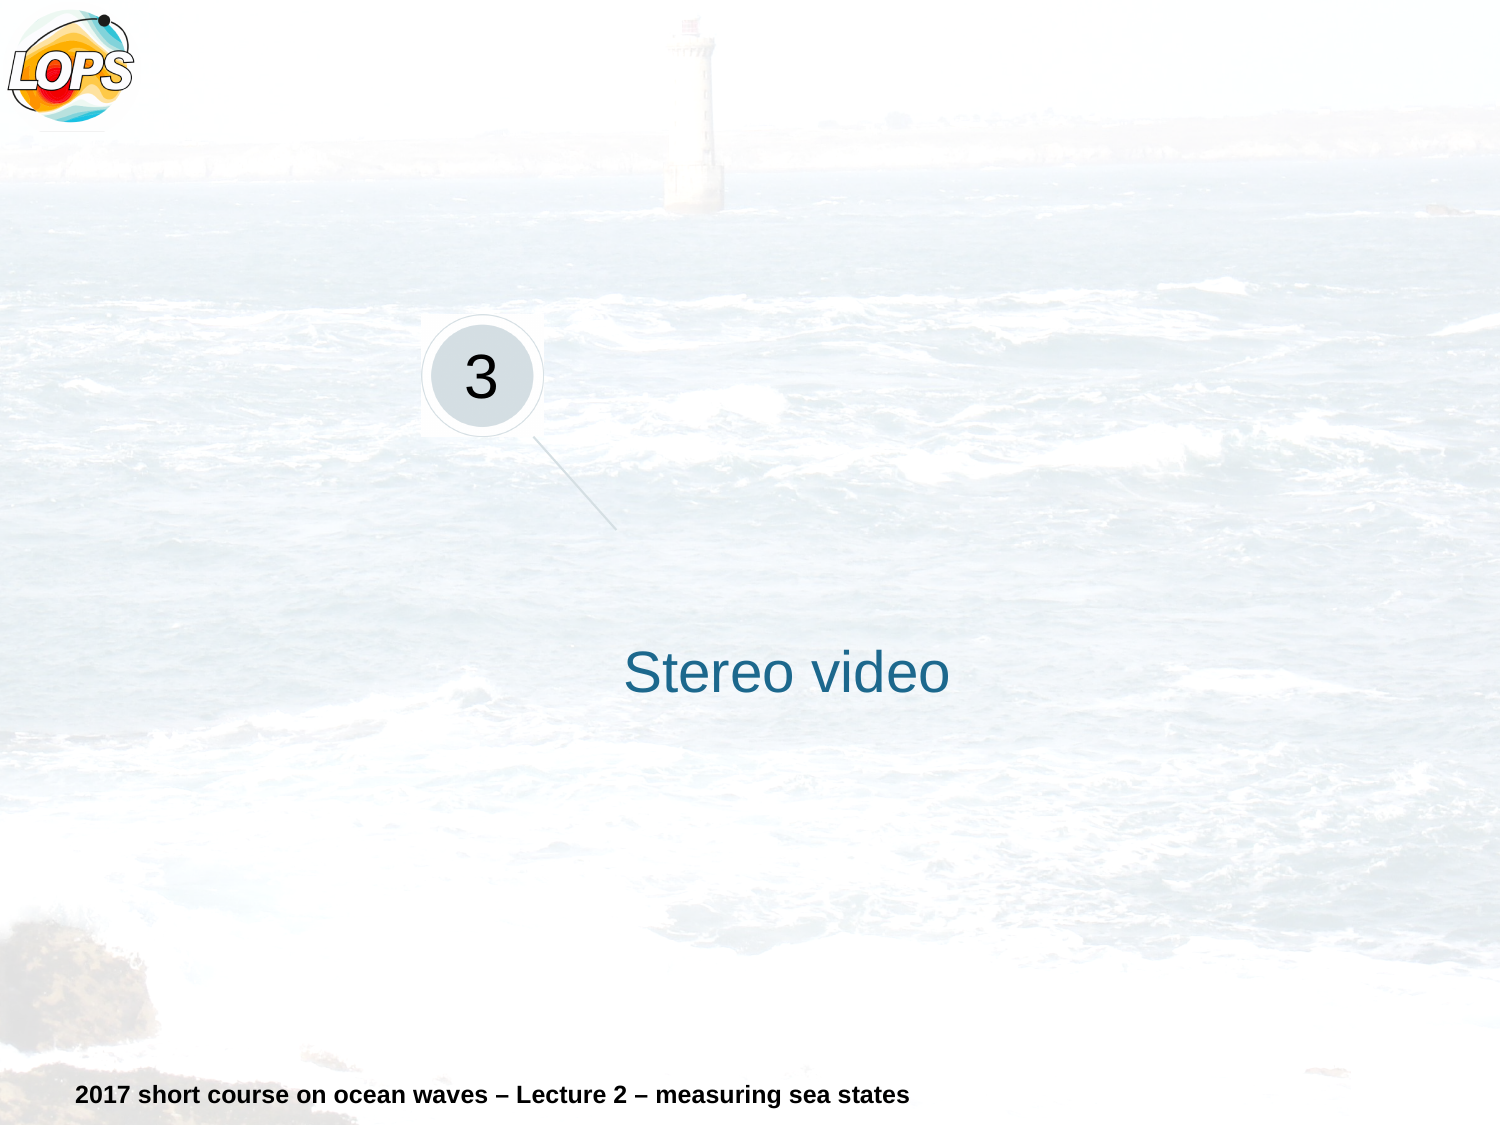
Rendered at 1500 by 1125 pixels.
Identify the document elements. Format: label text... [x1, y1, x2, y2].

text_box Stereo video [608, 467, 1500, 870]
text_box 3 [450, 337, 526, 421]
picture [0, 0, 1500, 1125]
